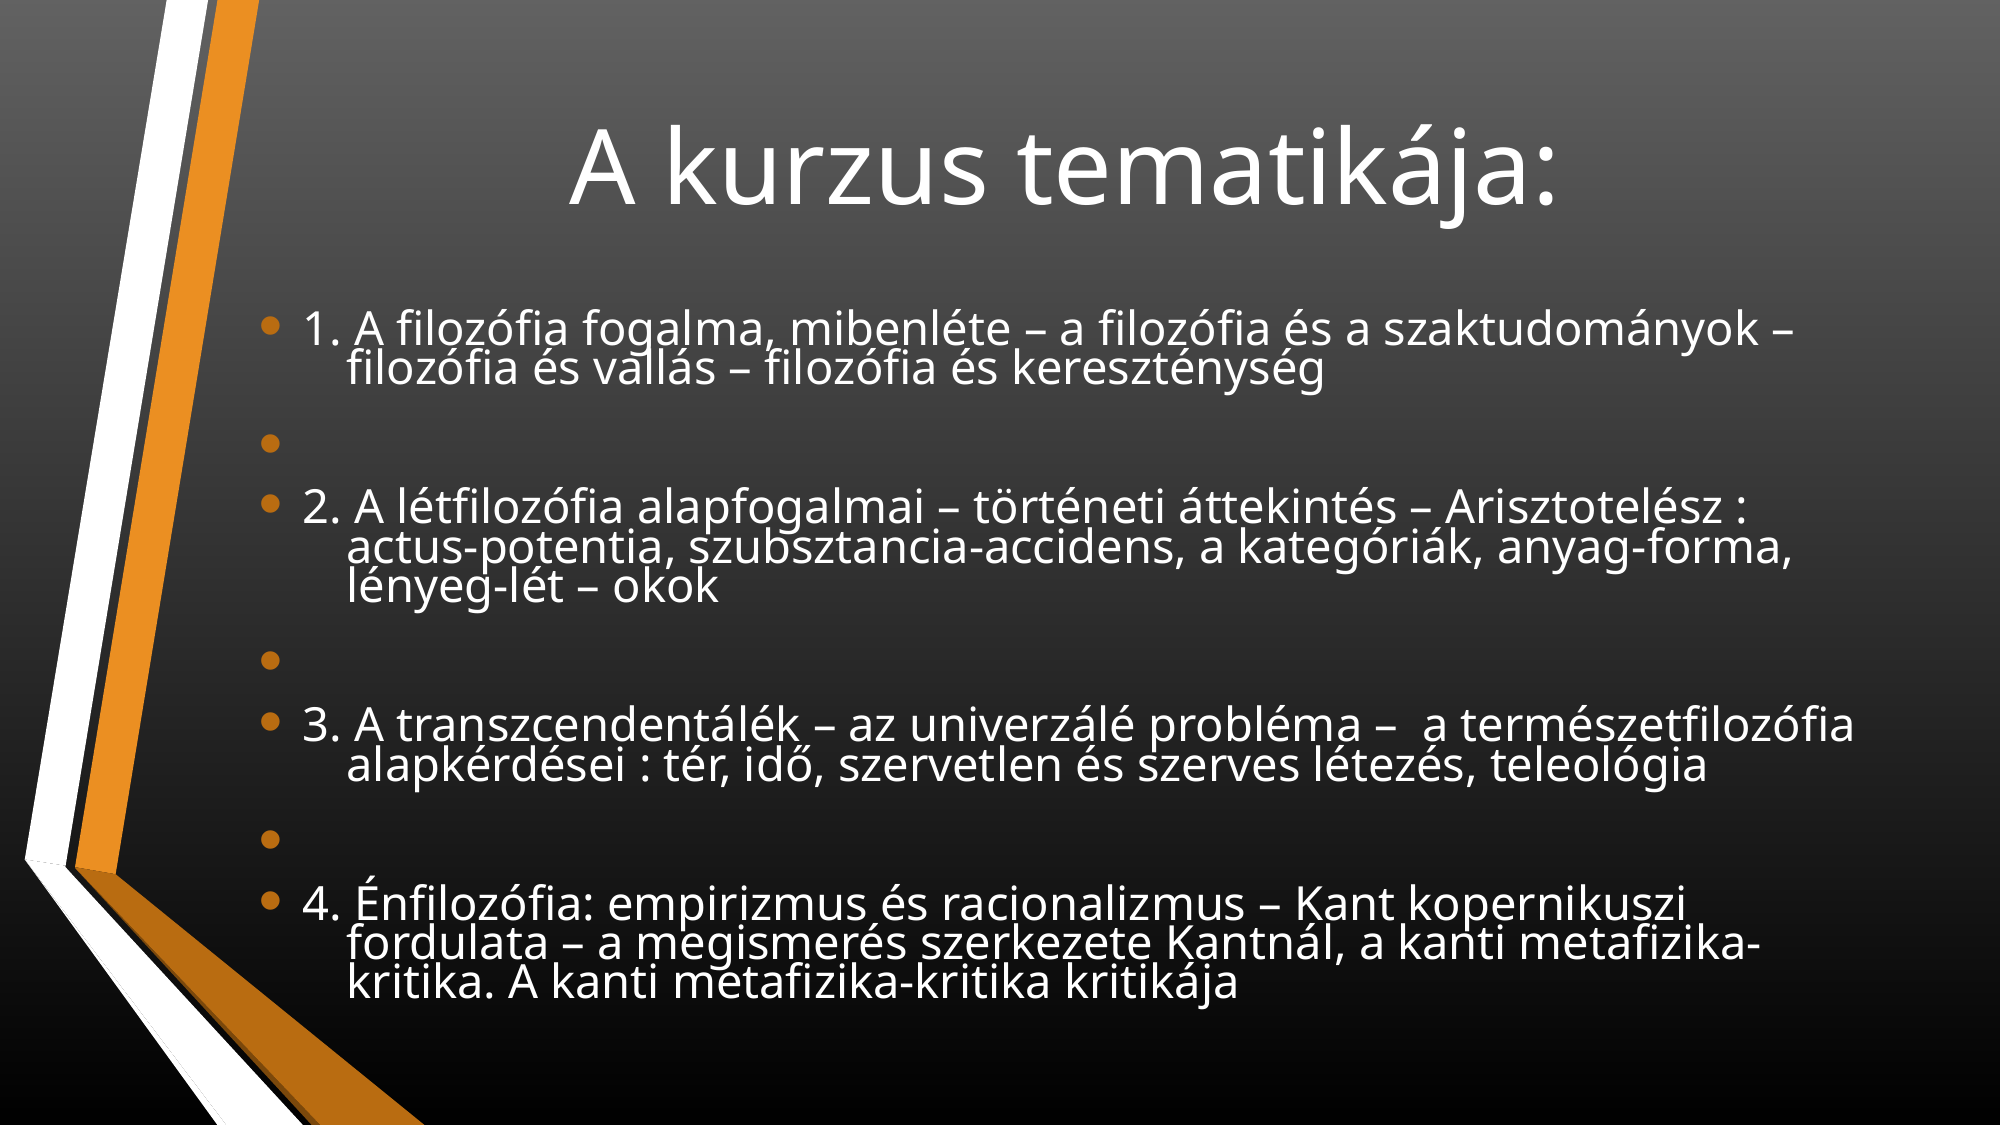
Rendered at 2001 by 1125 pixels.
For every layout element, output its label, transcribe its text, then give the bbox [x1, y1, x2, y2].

title A kurzus tematikája: [243, 35, 1887, 290]
list 1. A filozófia fogalma, mibenléte – a filozófia és a szaktudományok – filozófia és vallás – filozófia és kereszténység 2. A létfilozófia alapfogalmai – történeti áttekintés – Arisztotelész : actus-potentia, szubsztancia-accidens, a kategóriák, anyag-forma, lényeg-lét – okok 3. A transzcendentálék – az univerzálé probléma – a természetfilozófia alapkérdései : tér, idő, szervetlen és szerves létezés, teleológia 4. Énfilozófia: empirizmus és racionalizmus – Kant kopernikuszi fordulata – a megismerés szerkezete Kantnál, a kanti metafizika-kritika. A kanti metafizika-kritika kritikája [243, 306, 1887, 1028]
